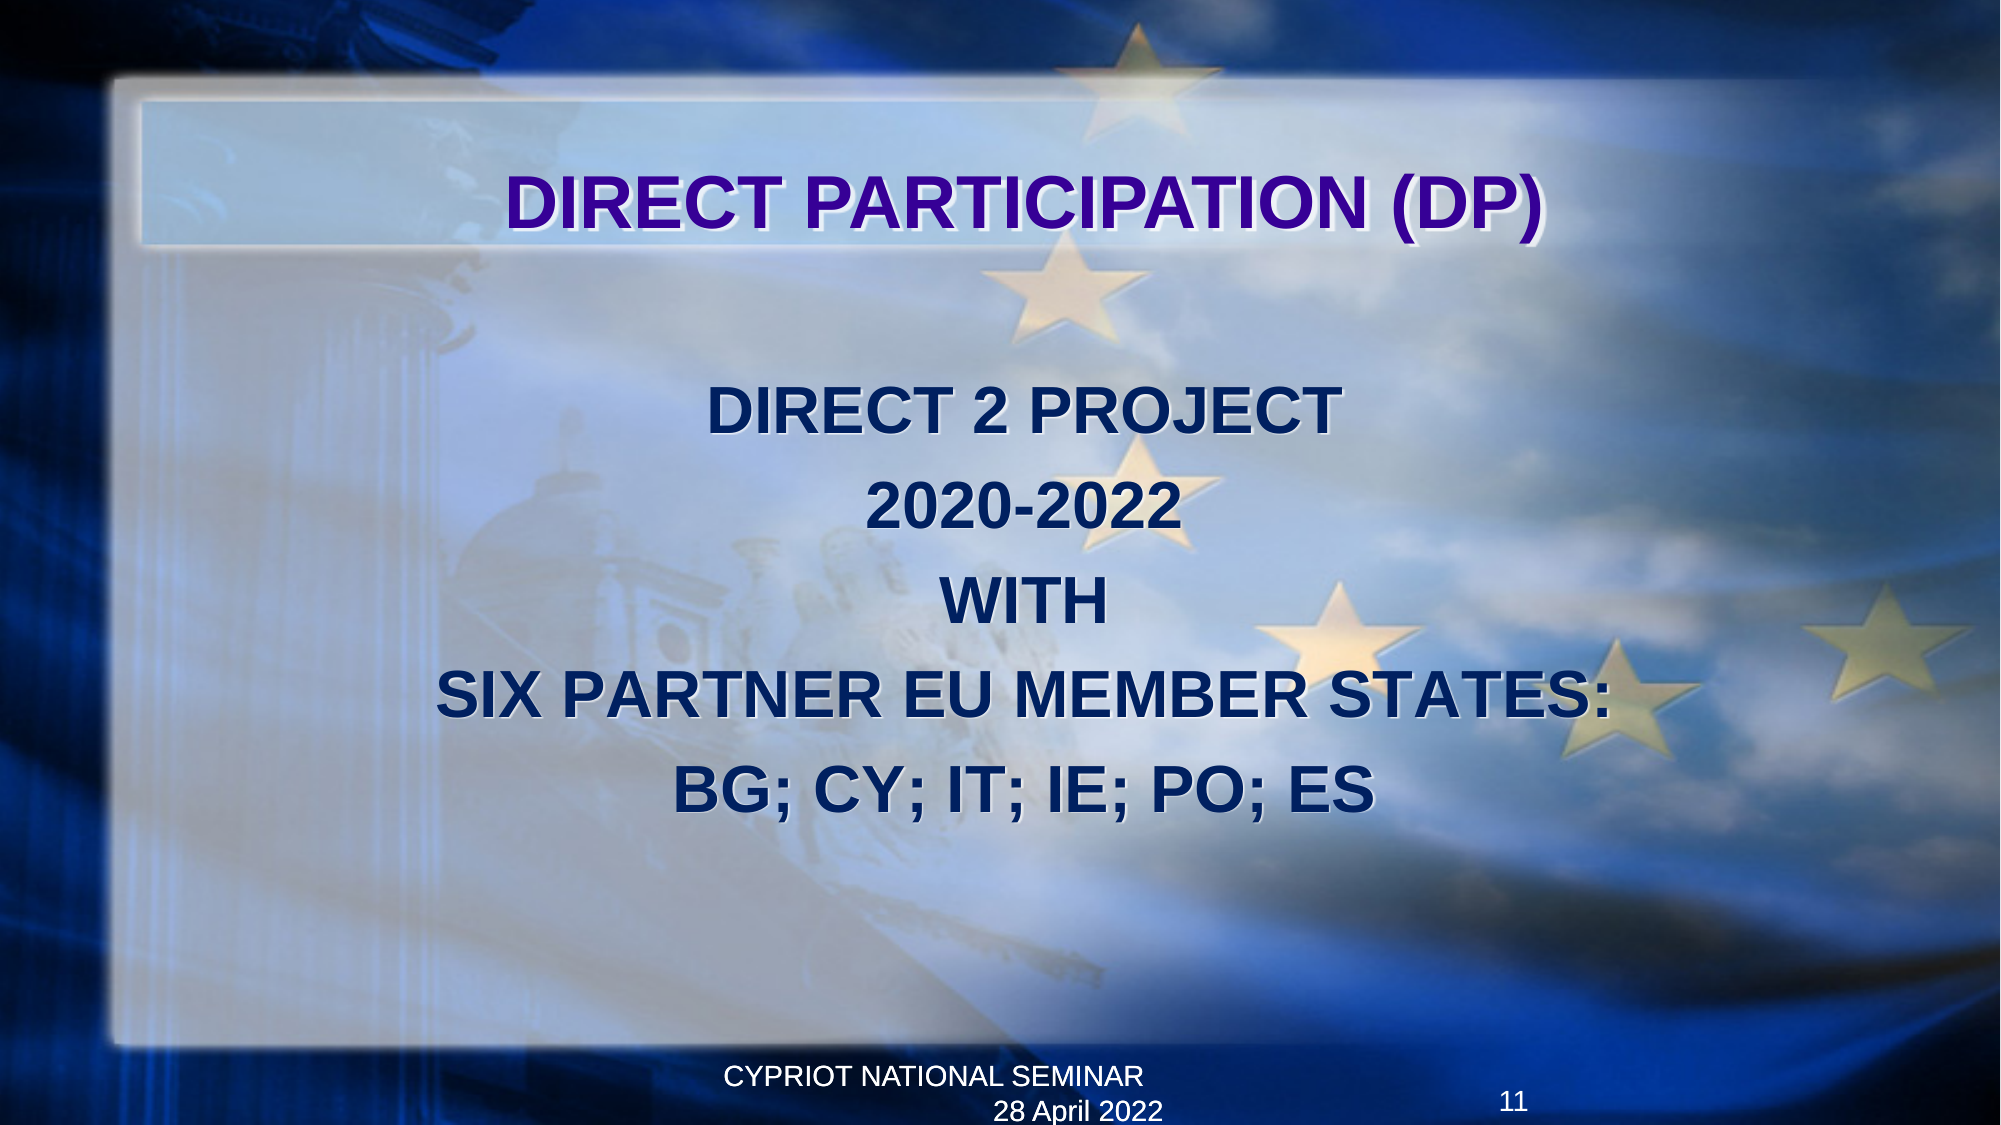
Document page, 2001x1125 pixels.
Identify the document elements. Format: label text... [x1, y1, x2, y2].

list DIRECT 2 PROJECT 2020-2022 WITH SIX PARTNER EU MEMBER STATES: BG; CY; IT; IE; PO; ES [150, 275, 1900, 1026]
text_box [1483, 1050, 1901, 1125]
title DIRECT PARTICIPATION (DP) [150, 145, 1900, 250]
text_box CYPRIOT NATIONAL SEMINAR 28 April 2022 [708, 1050, 1342, 1125]
